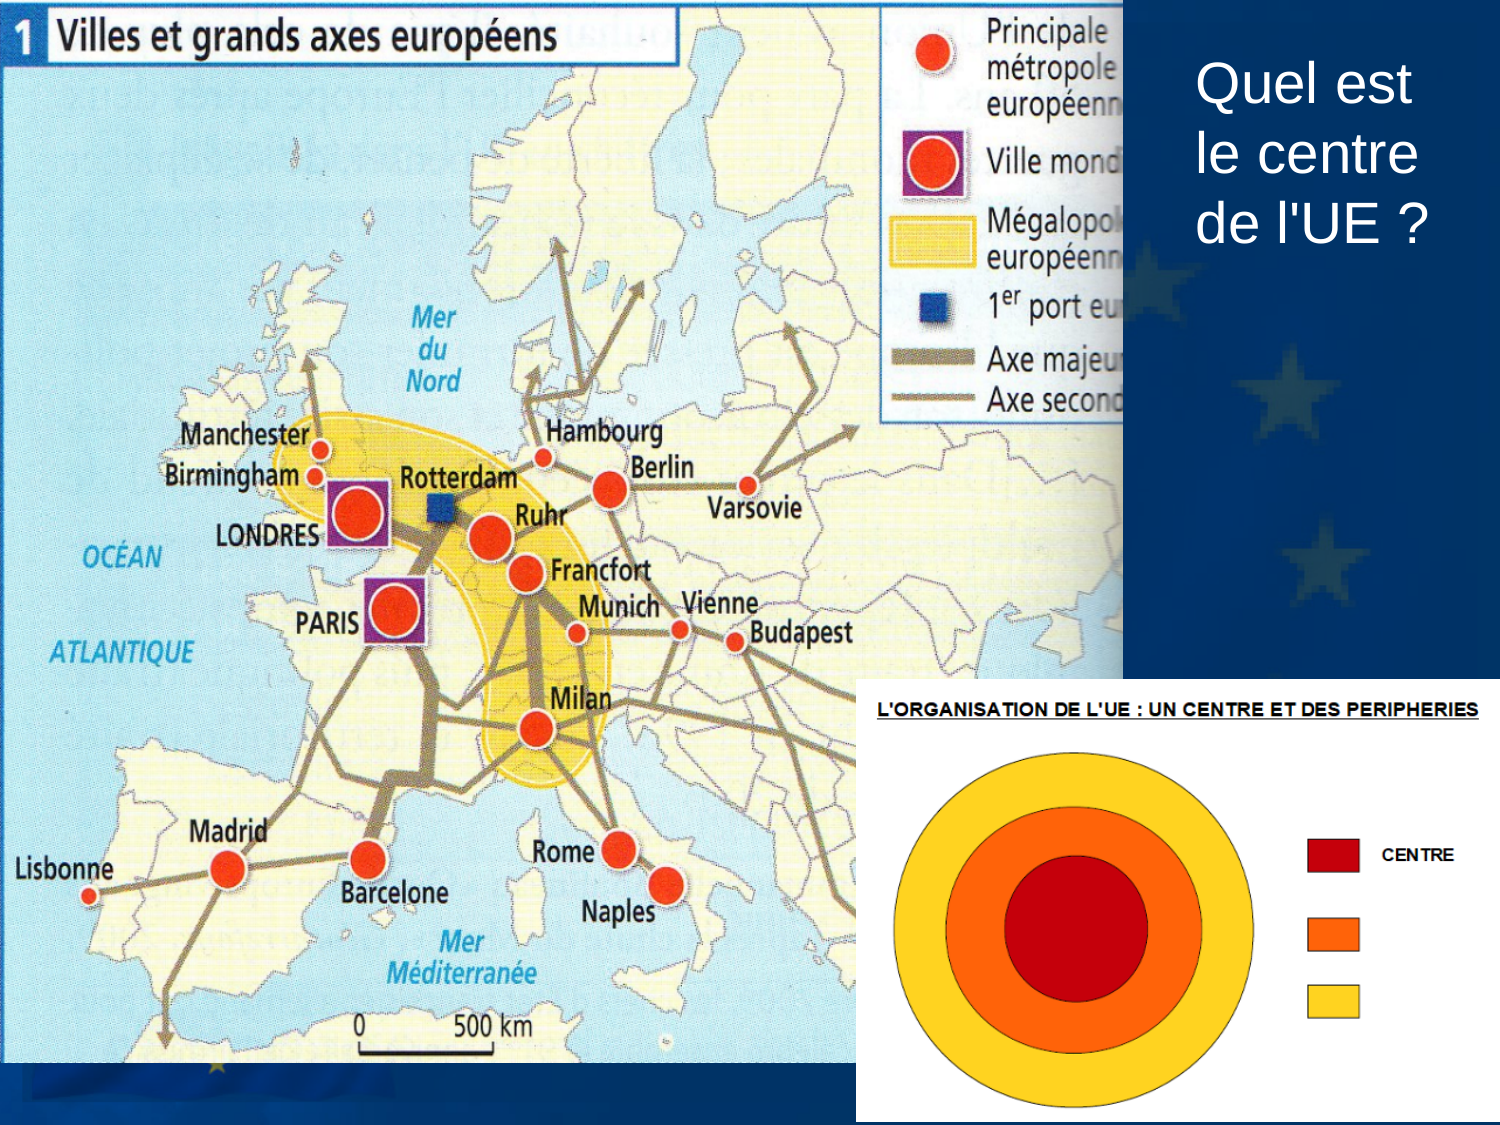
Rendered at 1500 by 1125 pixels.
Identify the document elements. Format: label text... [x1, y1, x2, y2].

text_box Quel est le centre de l'UE ? [1181, 37, 1447, 263]
picture [0, 0, 1500, 1125]
